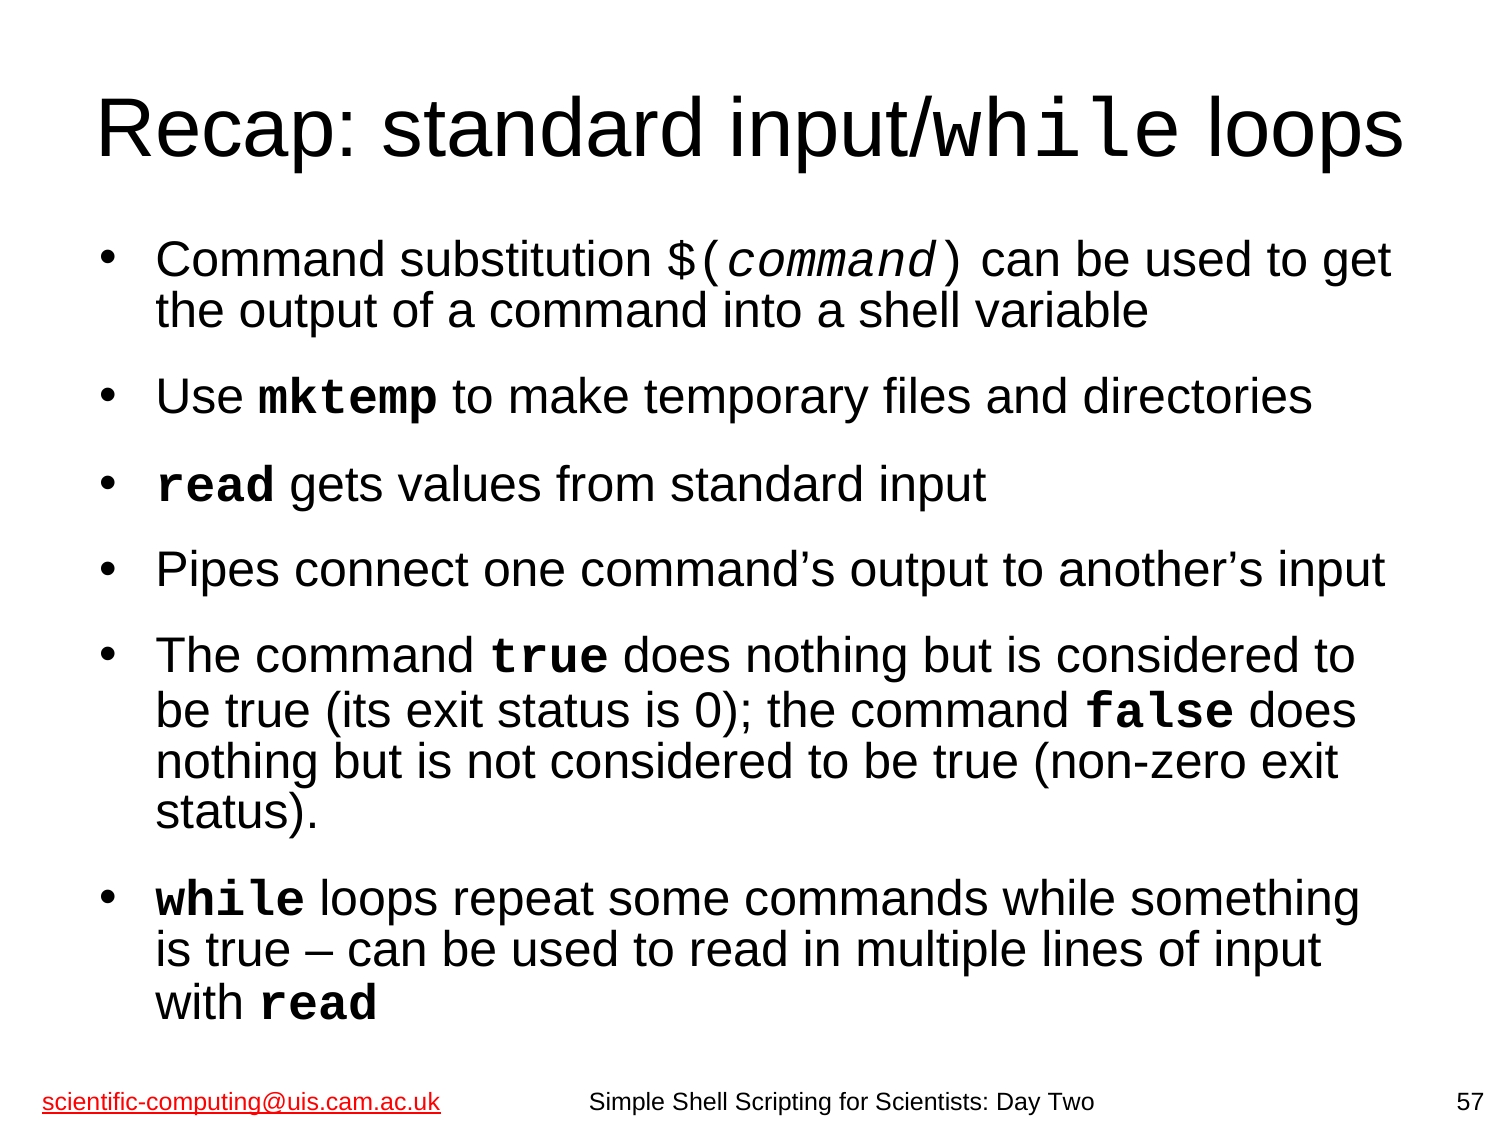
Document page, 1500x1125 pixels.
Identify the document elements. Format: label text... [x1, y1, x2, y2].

list Command substitution $(command) can be used to get the output of a command into a shell variable Use mktemp to make temporary files and directories read gets values from standard input Pipes connect one command’s output to another’s input The command true does nothing but is considered to be true (its exit status is 0); the command false does nothing but is not considered to be true (non-zero exit status). while loops repeat some commands while something is true – can be used to read in multiple lines of input with read [84, 224, 1416, 1051]
title Recap: standard input/while loops [18, 62, 1482, 201]
